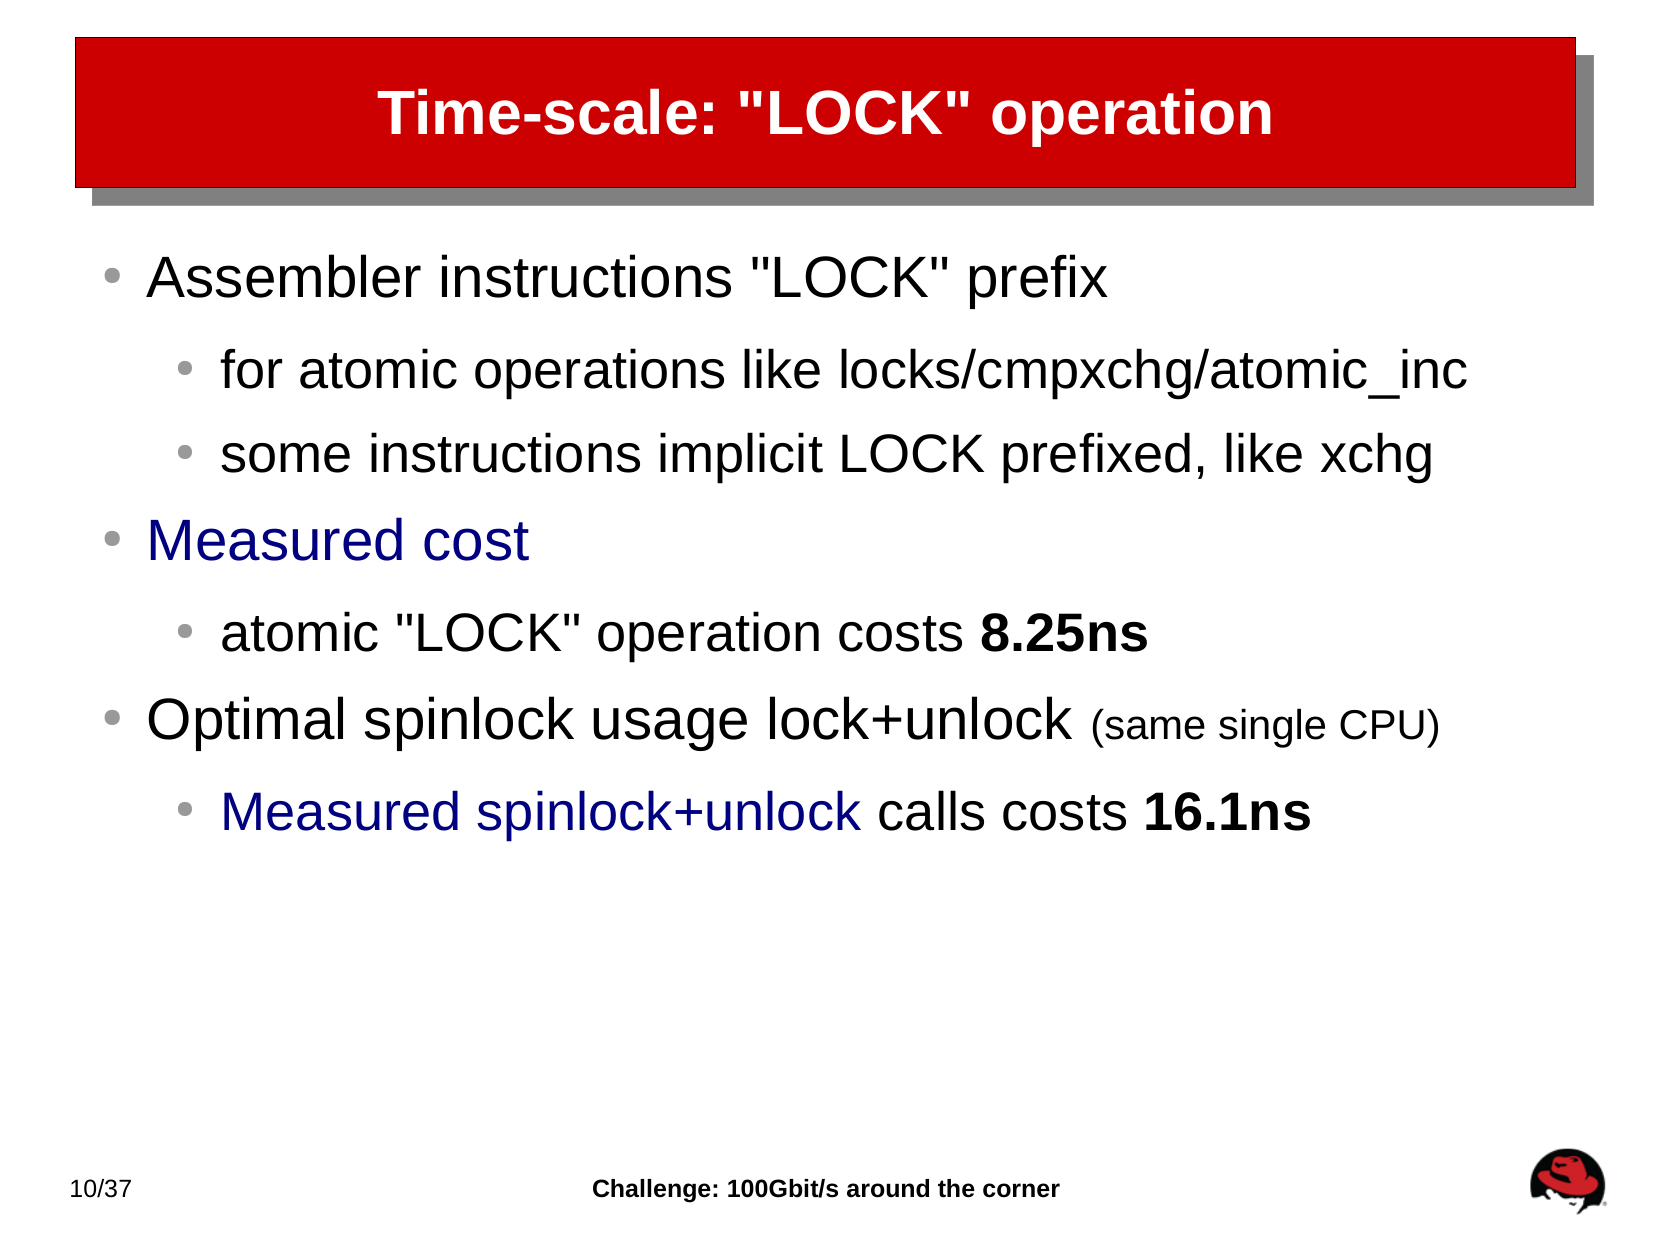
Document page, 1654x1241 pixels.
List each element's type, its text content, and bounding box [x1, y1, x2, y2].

picture [1529, 1146, 1613, 1224]
list Assembler instructions "LOCK" prefix for atomic operations like locks/cmpxchg/atomic_inc some instructions implicit LOCK prefixed, like xchg Measured cost atomic "LOCK" operation costs 8.25ns Optimal spinlock usage lock+unlock (same single CPU) Measured spinlock+unlock calls costs 16.1ns [86, 244, 1576, 1039]
title Time-scale: "LOCK" operation [82, 37, 1571, 188]
